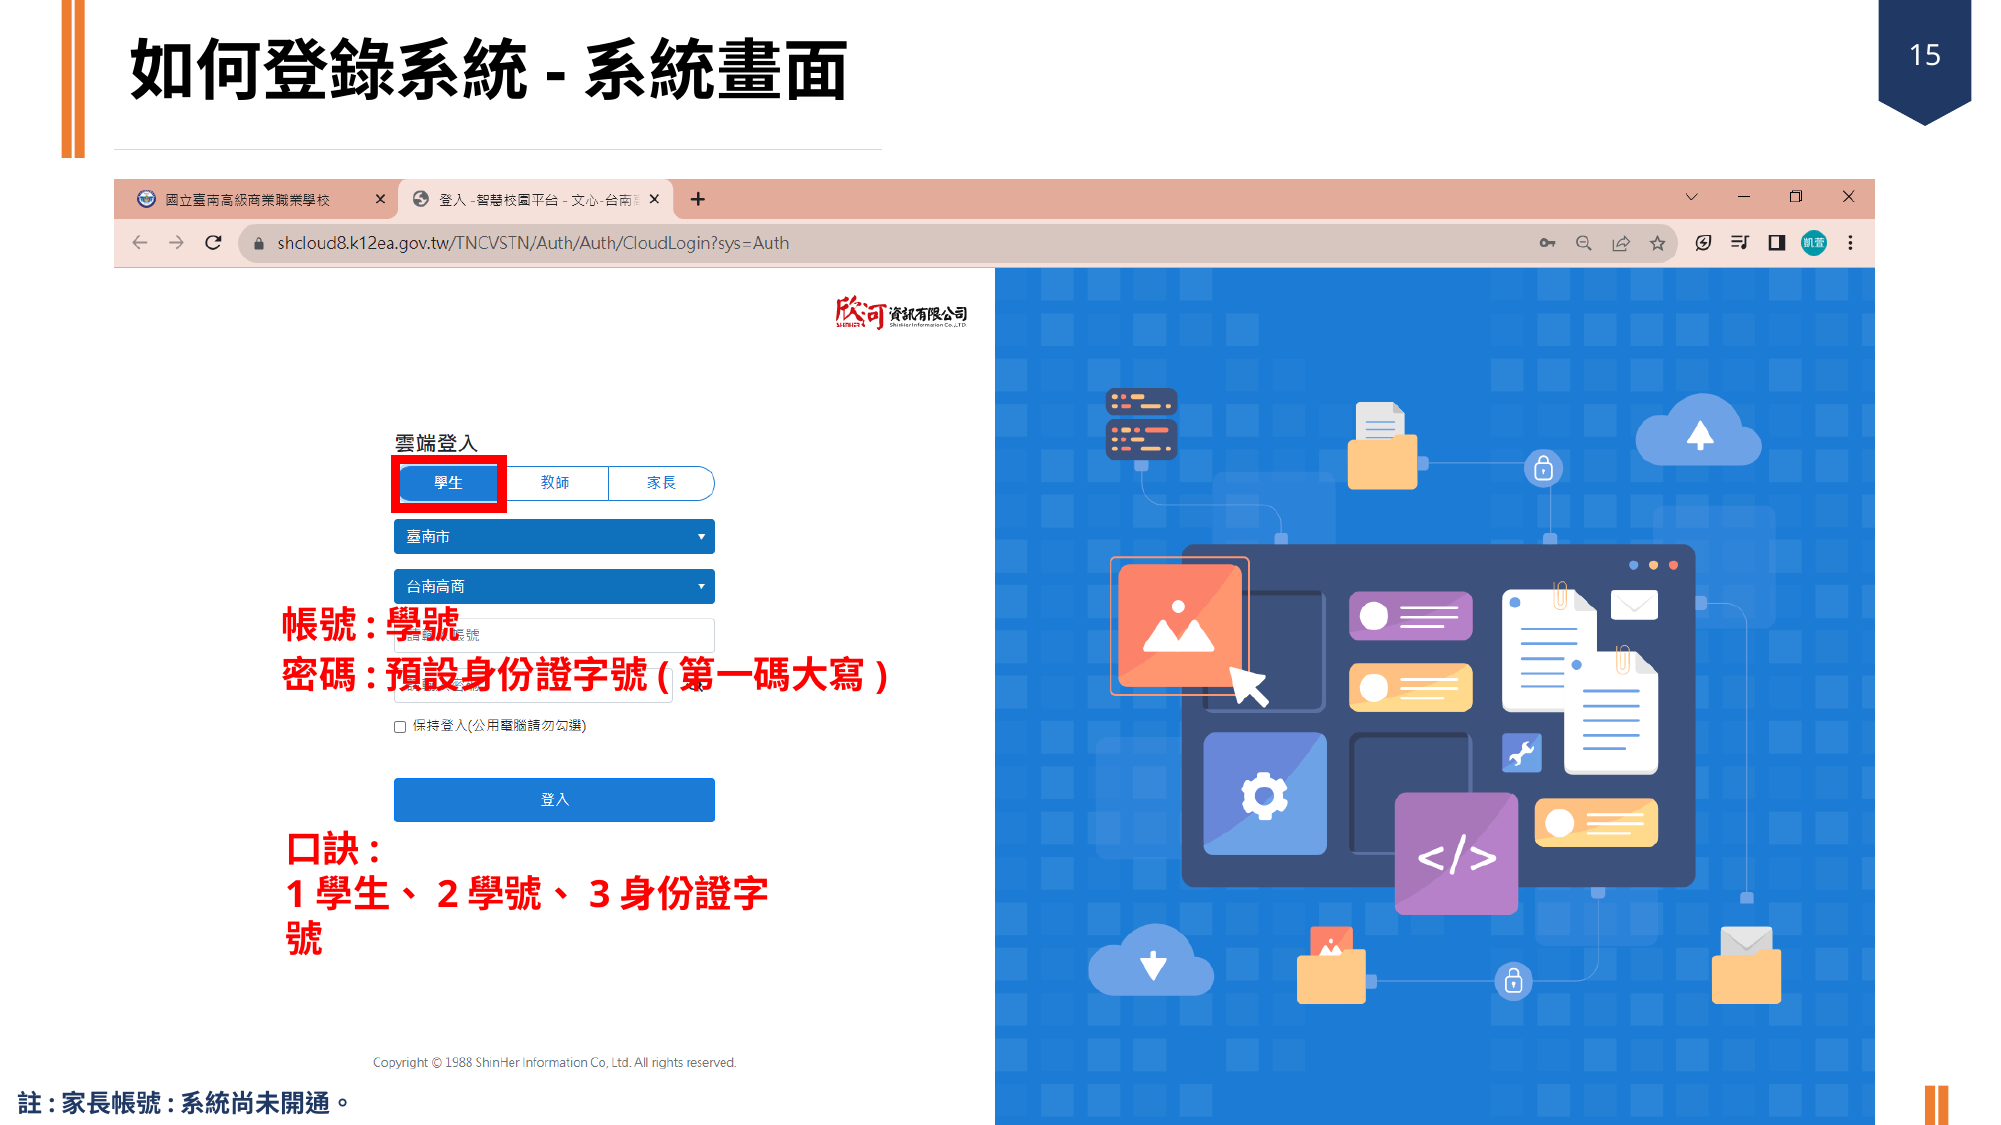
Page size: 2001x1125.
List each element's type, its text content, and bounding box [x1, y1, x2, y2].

text_box 帳號:學號 [264, 595, 702, 646]
picture [114, 179, 1875, 1125]
list 如何登錄系統-系統畫面 [114, 29, 1415, 118]
text_box 口訣: 1學生、2學號、3身份證字號 [263, 825, 796, 959]
text_box 註:家長帳號:系統尚未開通。 [0, 1059, 531, 1125]
text_box 帳號:學號 [301, 627, 314, 641]
text_box 密碼:預設身份證字號(第一碼大寫) [263, 641, 1003, 706]
